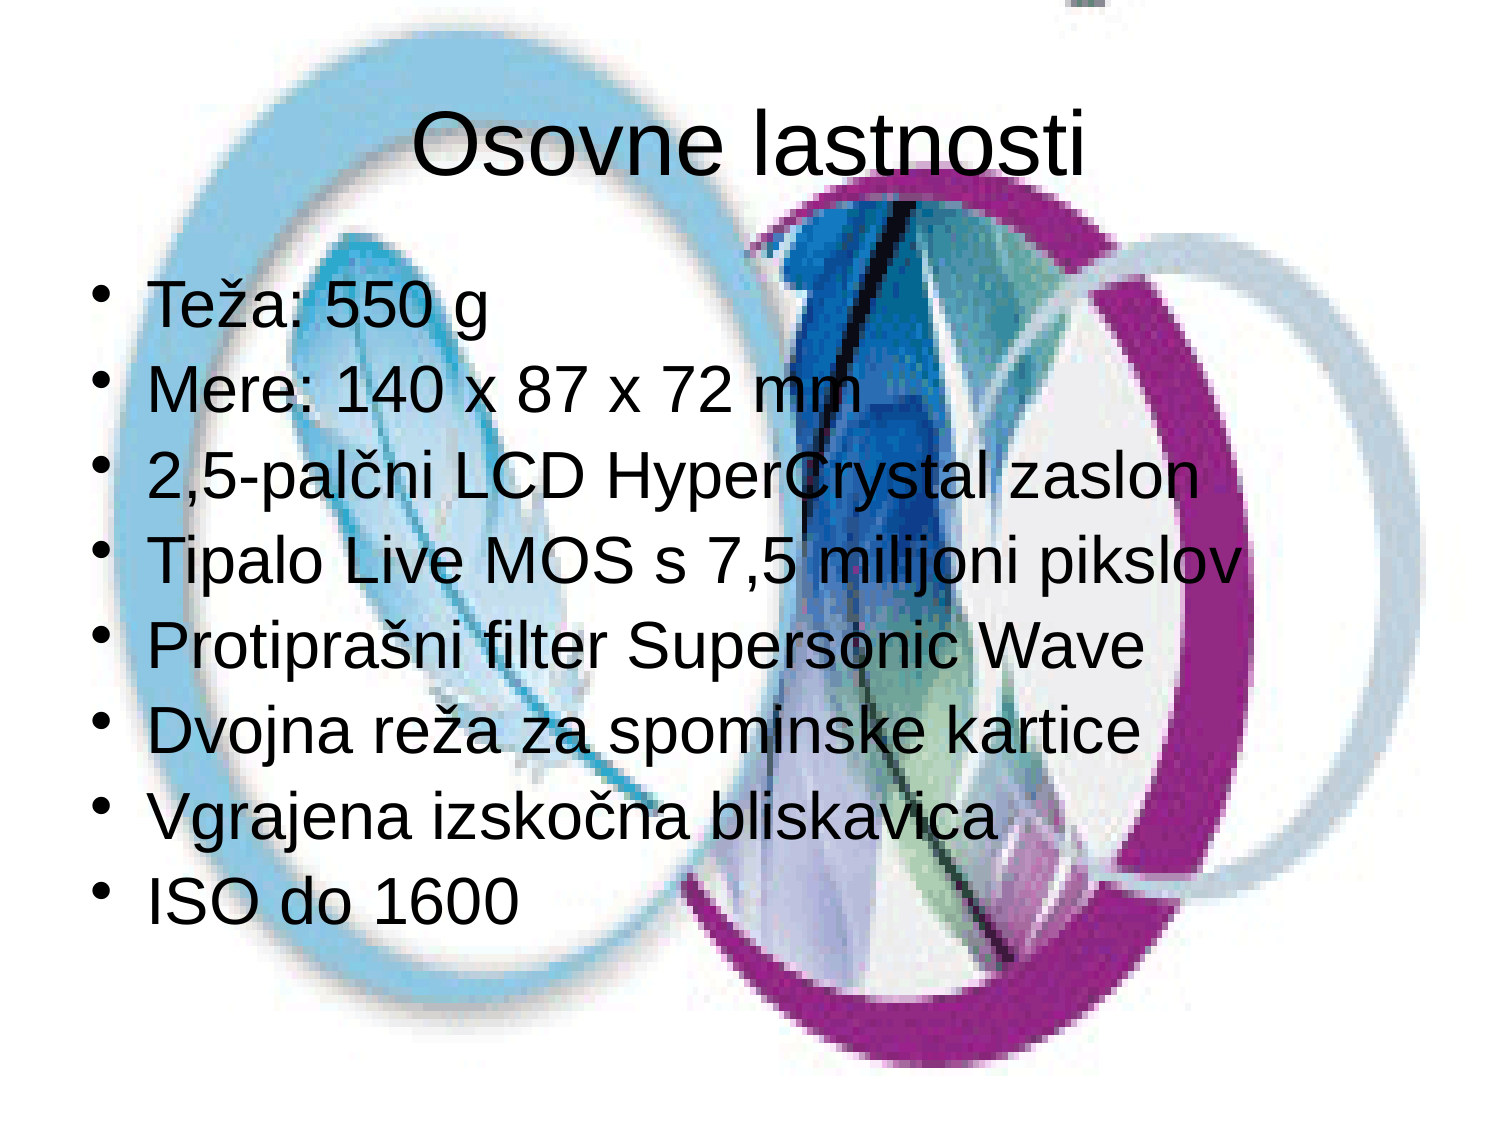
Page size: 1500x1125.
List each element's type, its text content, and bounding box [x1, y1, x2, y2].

list Teža: 550 g Mere: 140 x 87 x 72 mm 2,5-palčni LCD HyperCrystal zaslon Tipalo Live MOS s 7,5 milijoni pikslov Protiprašni filter Supersonic Wave Dvojna reža za spominske kartice Vgrajena izskočna bliskavica ISO do 1600 [75, 262, 1425, 1005]
title Osovne lastnosti [75, 45, 1425, 233]
picture [0, 0, 1500, 1125]
